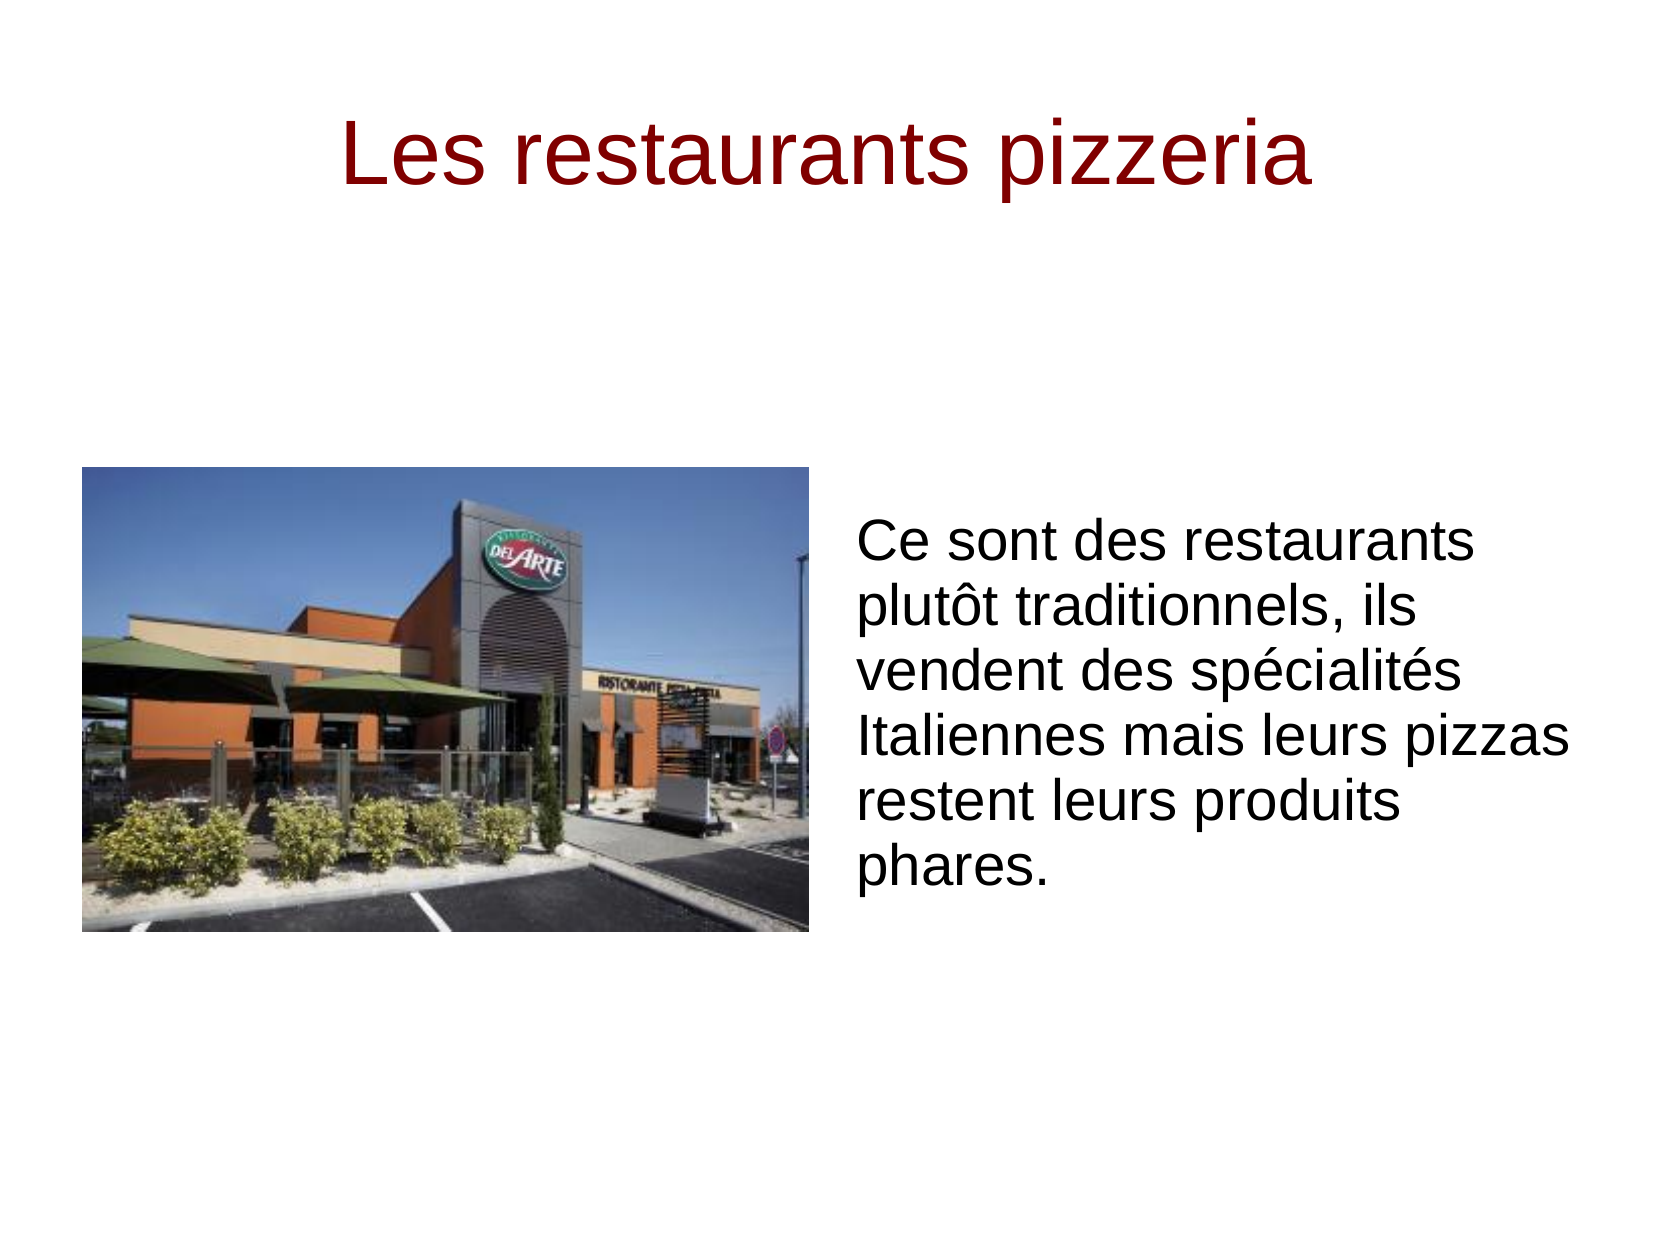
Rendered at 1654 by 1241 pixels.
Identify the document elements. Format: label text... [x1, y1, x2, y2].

list Ce sont des restaurants plutôt traditionnels, ils vendent des spécialités Italiennes mais leurs pizzas restent leurs produits phares. [856, 507, 1583, 927]
picture [82, 467, 809, 932]
title Les restaurants pizzeria [82, 49, 1571, 257]
